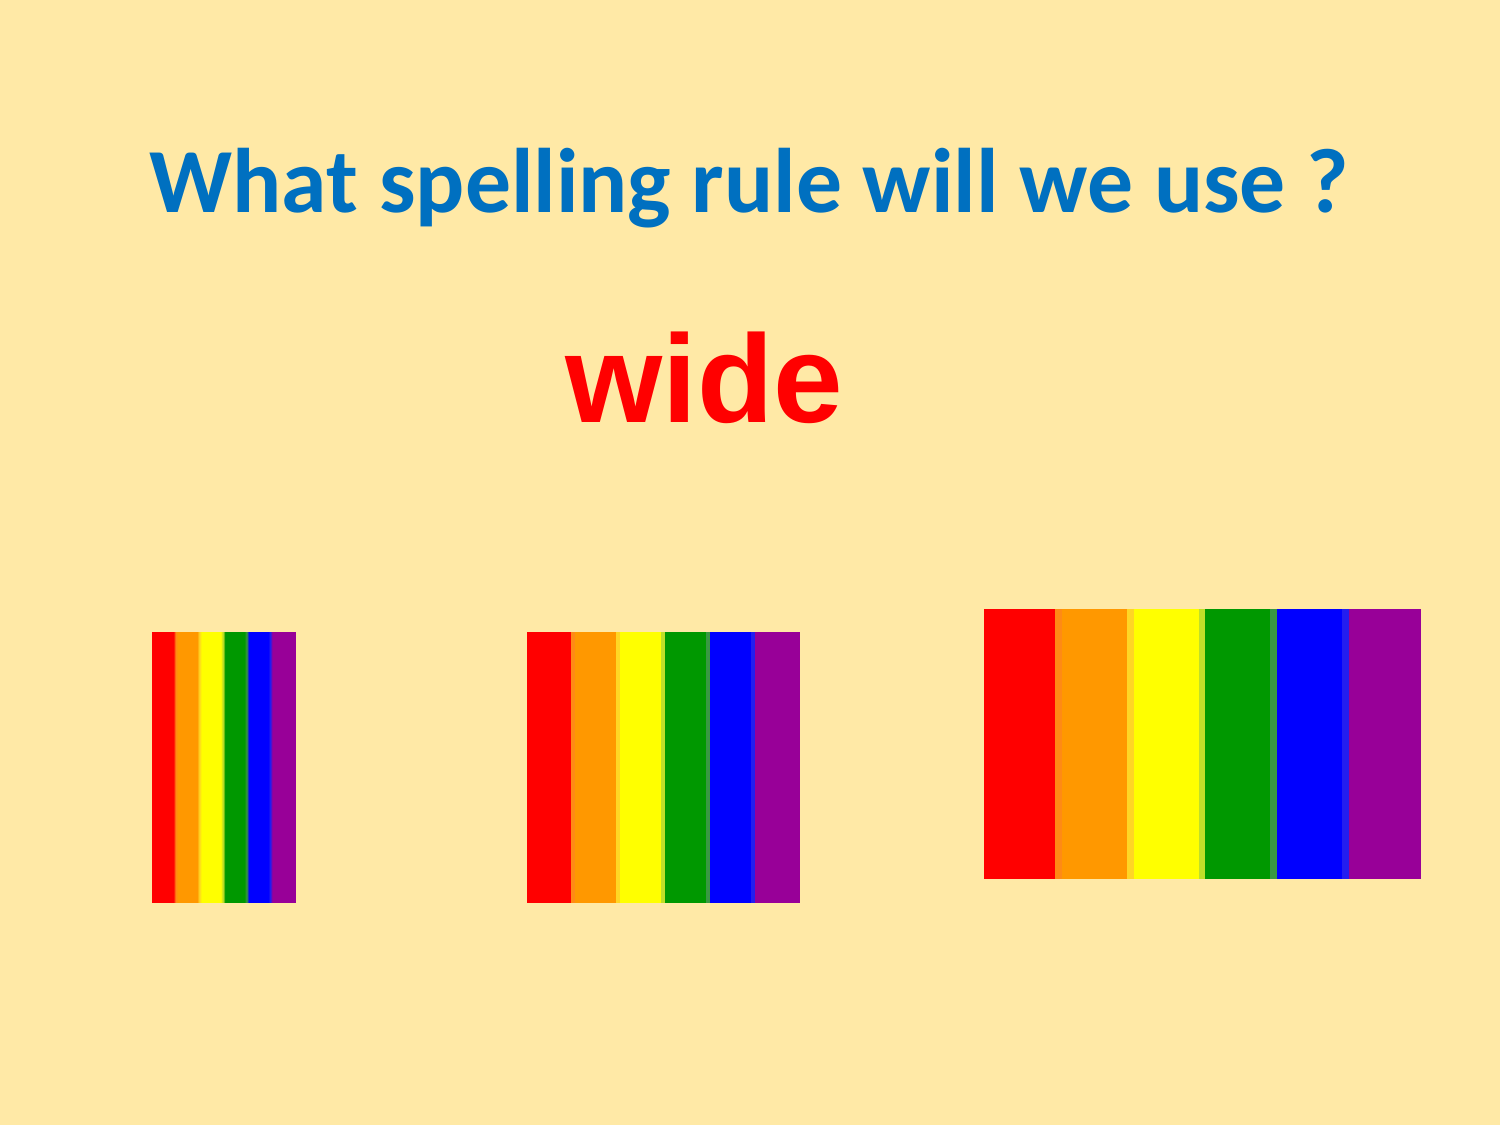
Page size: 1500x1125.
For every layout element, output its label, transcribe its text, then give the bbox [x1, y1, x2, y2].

title What spelling rule will we use ? [75, 81, 1426, 270]
text_box wide [550, 290, 938, 456]
picture [984, 609, 1421, 879]
picture [527, 632, 800, 903]
picture [152, 632, 296, 903]
